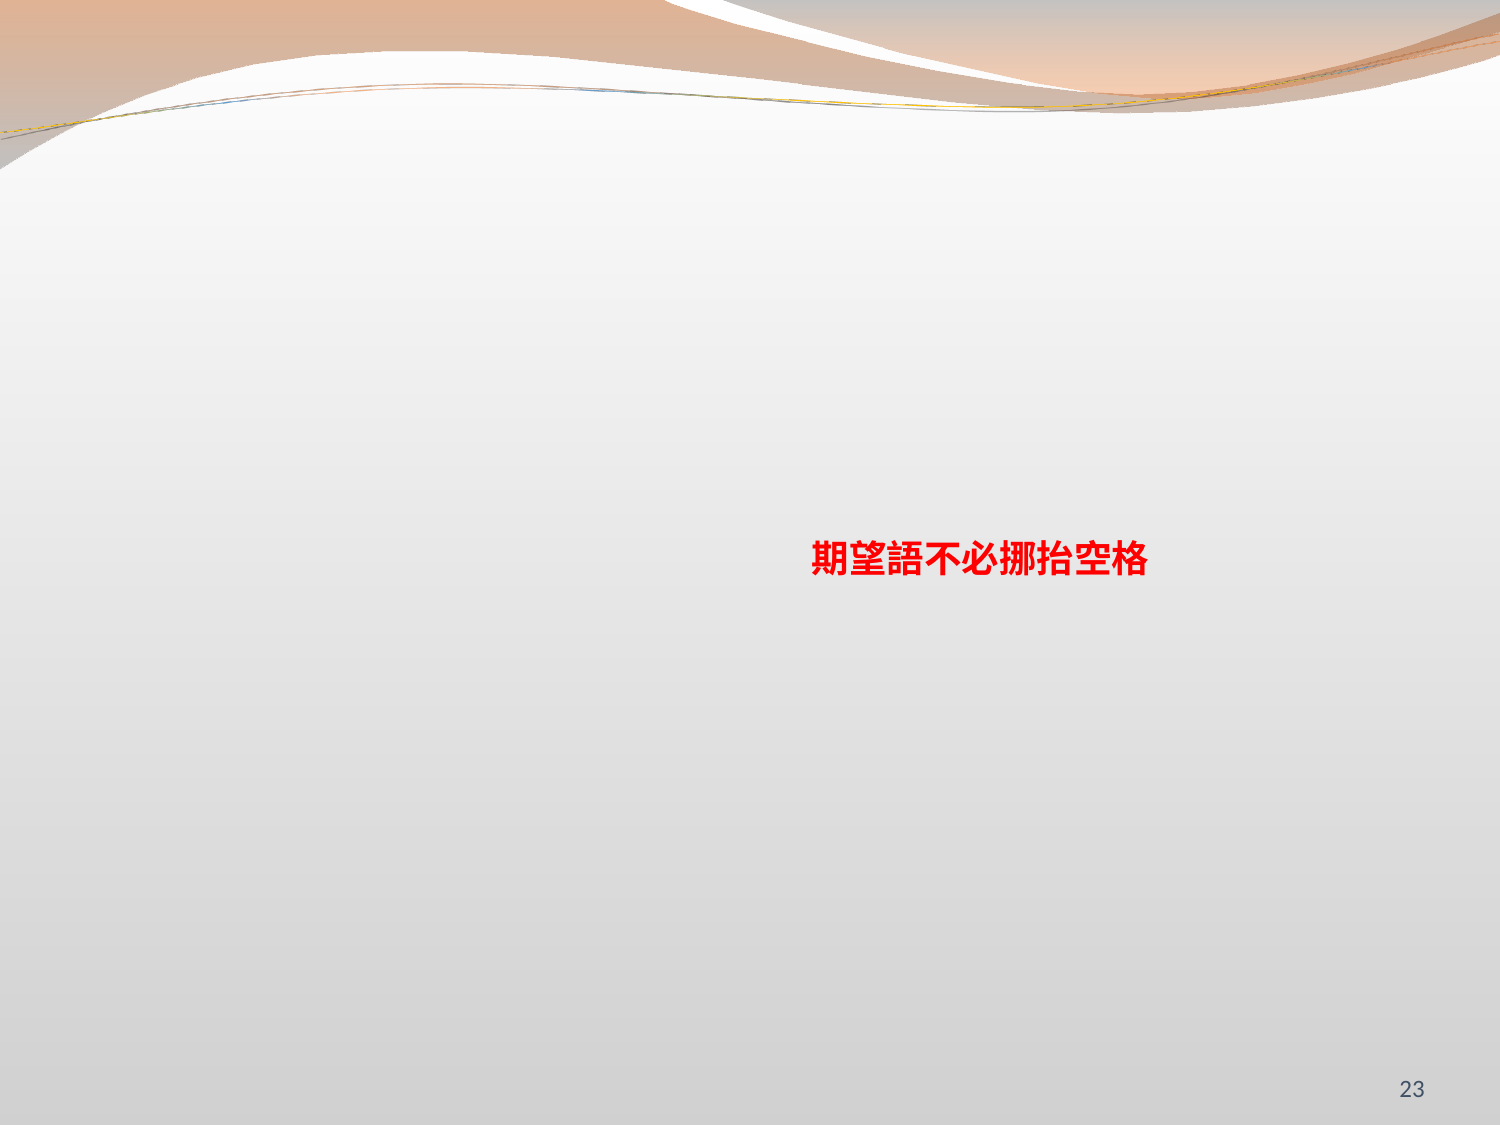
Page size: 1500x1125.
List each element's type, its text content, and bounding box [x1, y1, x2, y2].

text_box 期望語不必挪抬空格 [797, 527, 1199, 588]
picture [0, 33, 1500, 1125]
